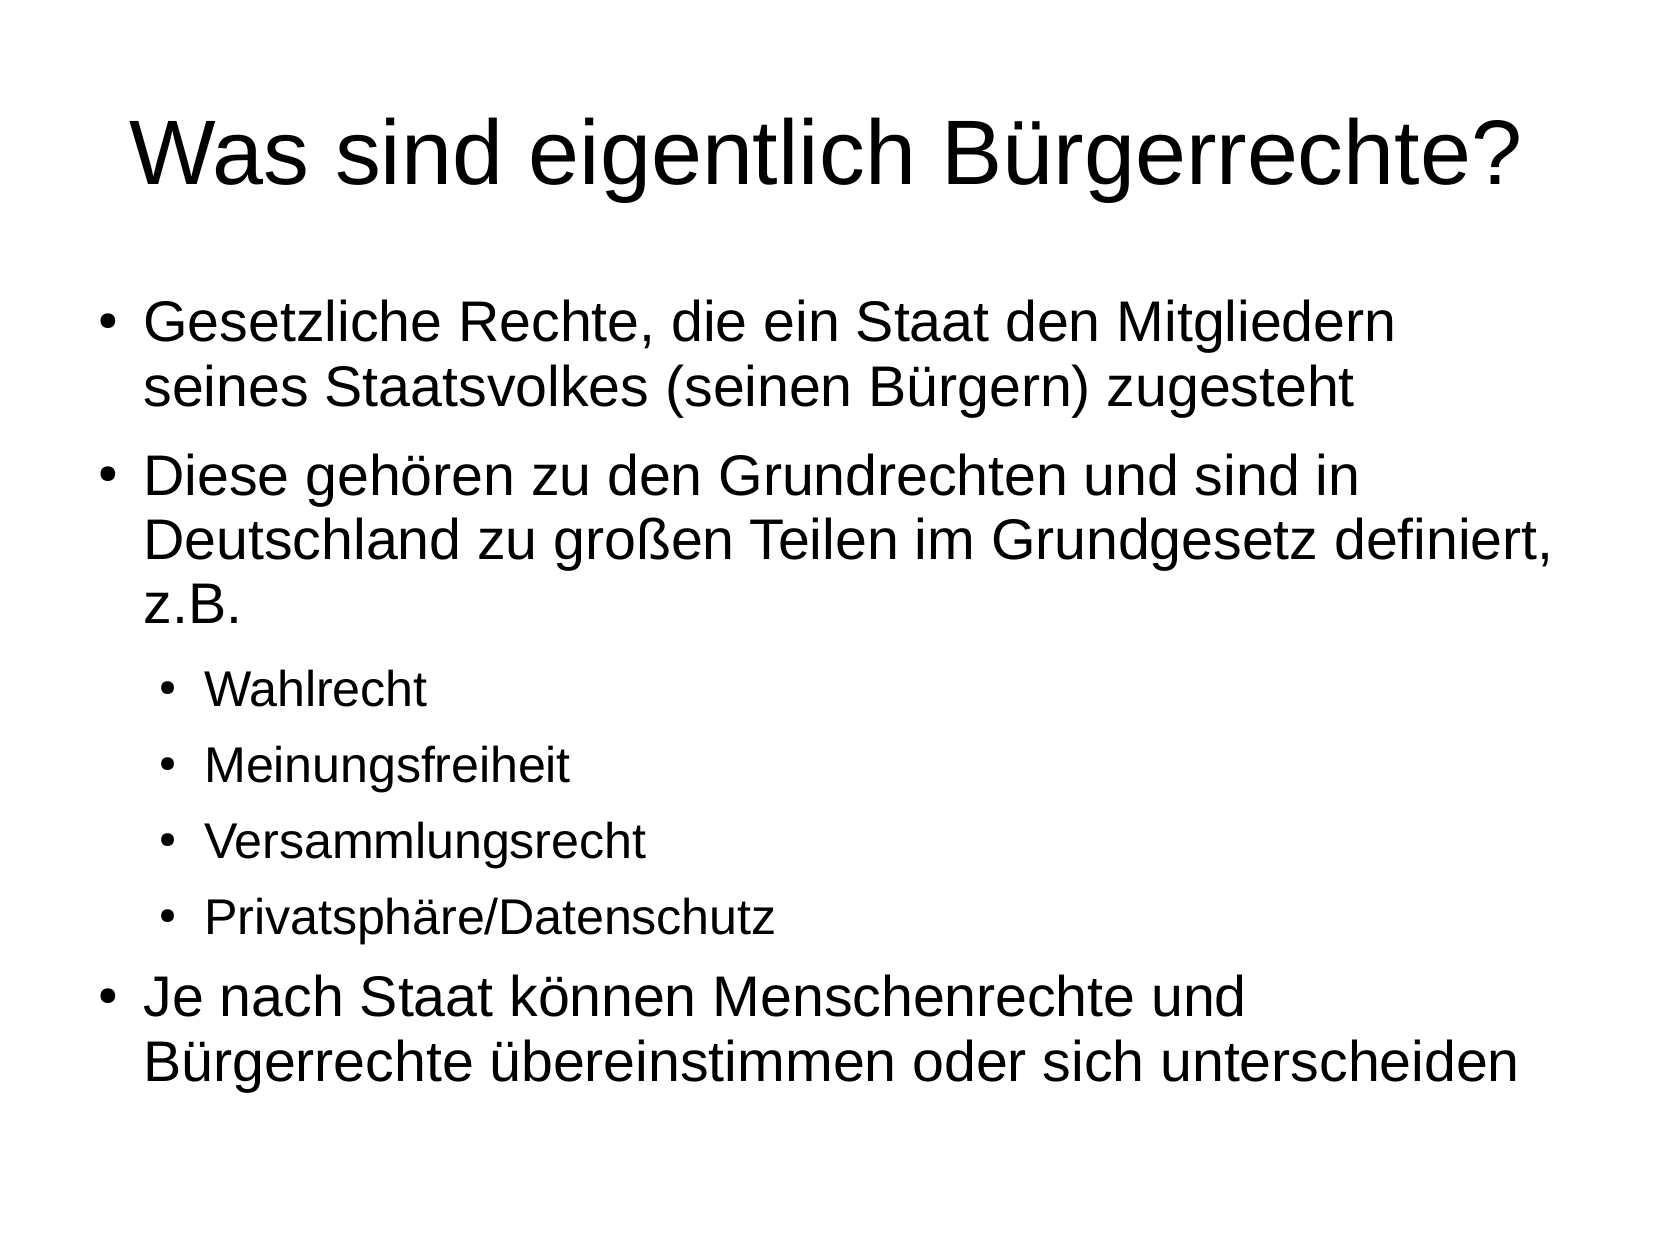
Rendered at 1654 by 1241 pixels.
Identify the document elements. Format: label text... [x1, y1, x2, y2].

title Was sind eigentlich Bürgerrechte? [82, 49, 1571, 257]
list Gesetzliche Rechte, die ein Staat den Mitgliedern seines Staatsvolkes (seinen Bürgern) zugesteht Diese gehören zu den Grundrechten und sind in Deutschland zu großen Teilen im Grundgesetz definiert, z.B. Wahlrecht Meinungsfreiheit Versammlungsrecht Privatsphäre/Datenschutz Je nach Staat können Menschenrechte und Bürgerrechte übereinstimmen oder sich unterscheiden [82, 290, 1571, 1109]
